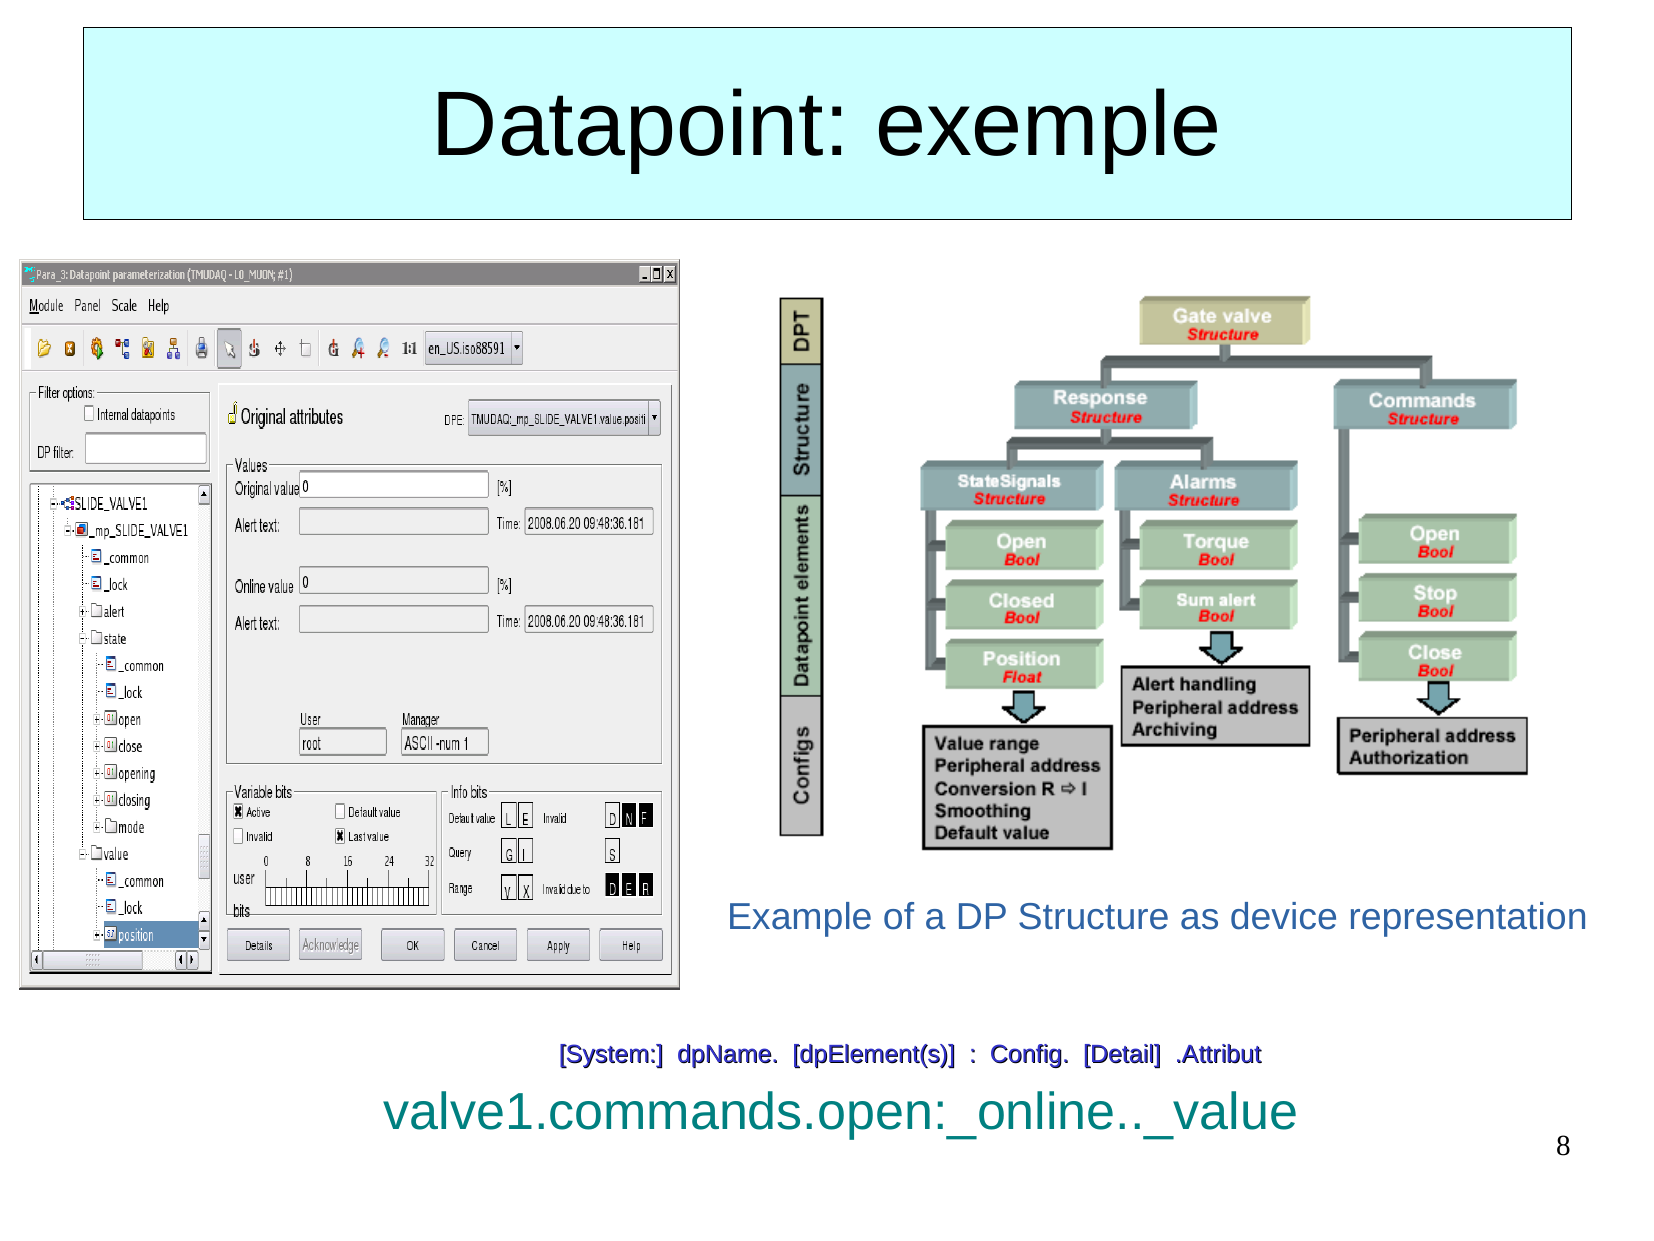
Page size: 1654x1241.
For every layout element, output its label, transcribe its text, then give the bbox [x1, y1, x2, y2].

text_box valve1.commands.open:_online.._value [368, 1074, 1508, 1186]
picture [769, 287, 1539, 866]
text_box [System:] dpName. [dpElement(s)] : Config. [Detail] .Attribut [543, 1031, 1278, 1076]
title Datapoint: exemple [83, 27, 1572, 220]
picture [19, 259, 680, 990]
text_box Example of a DP Structure as device representation [682, 887, 1633, 944]
